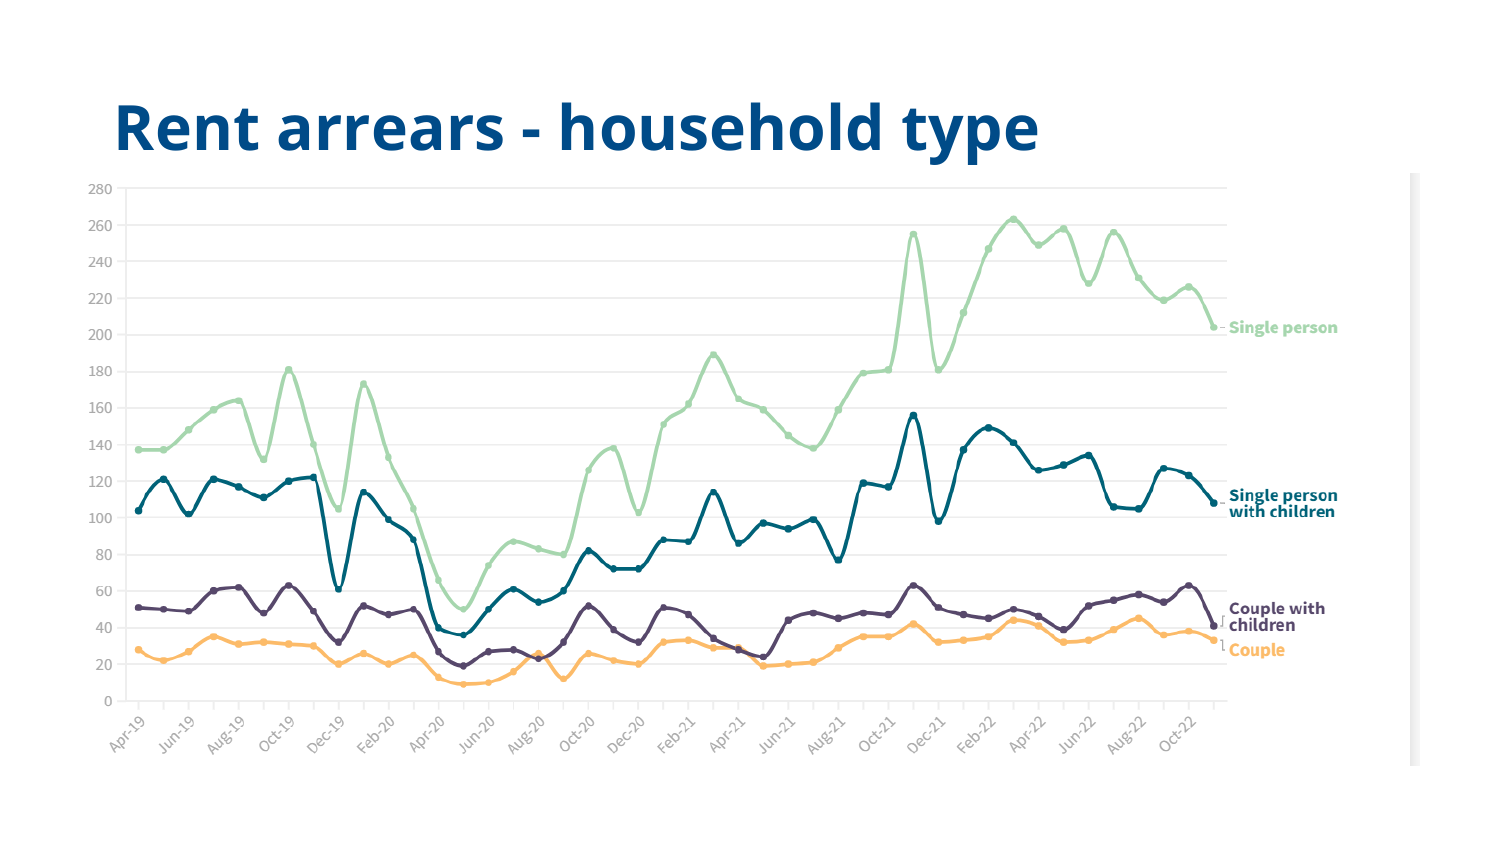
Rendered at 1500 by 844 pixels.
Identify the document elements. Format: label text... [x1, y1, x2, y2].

picture [66, 173, 1420, 766]
title Rent arrears - household type [98, 72, 1396, 173]
